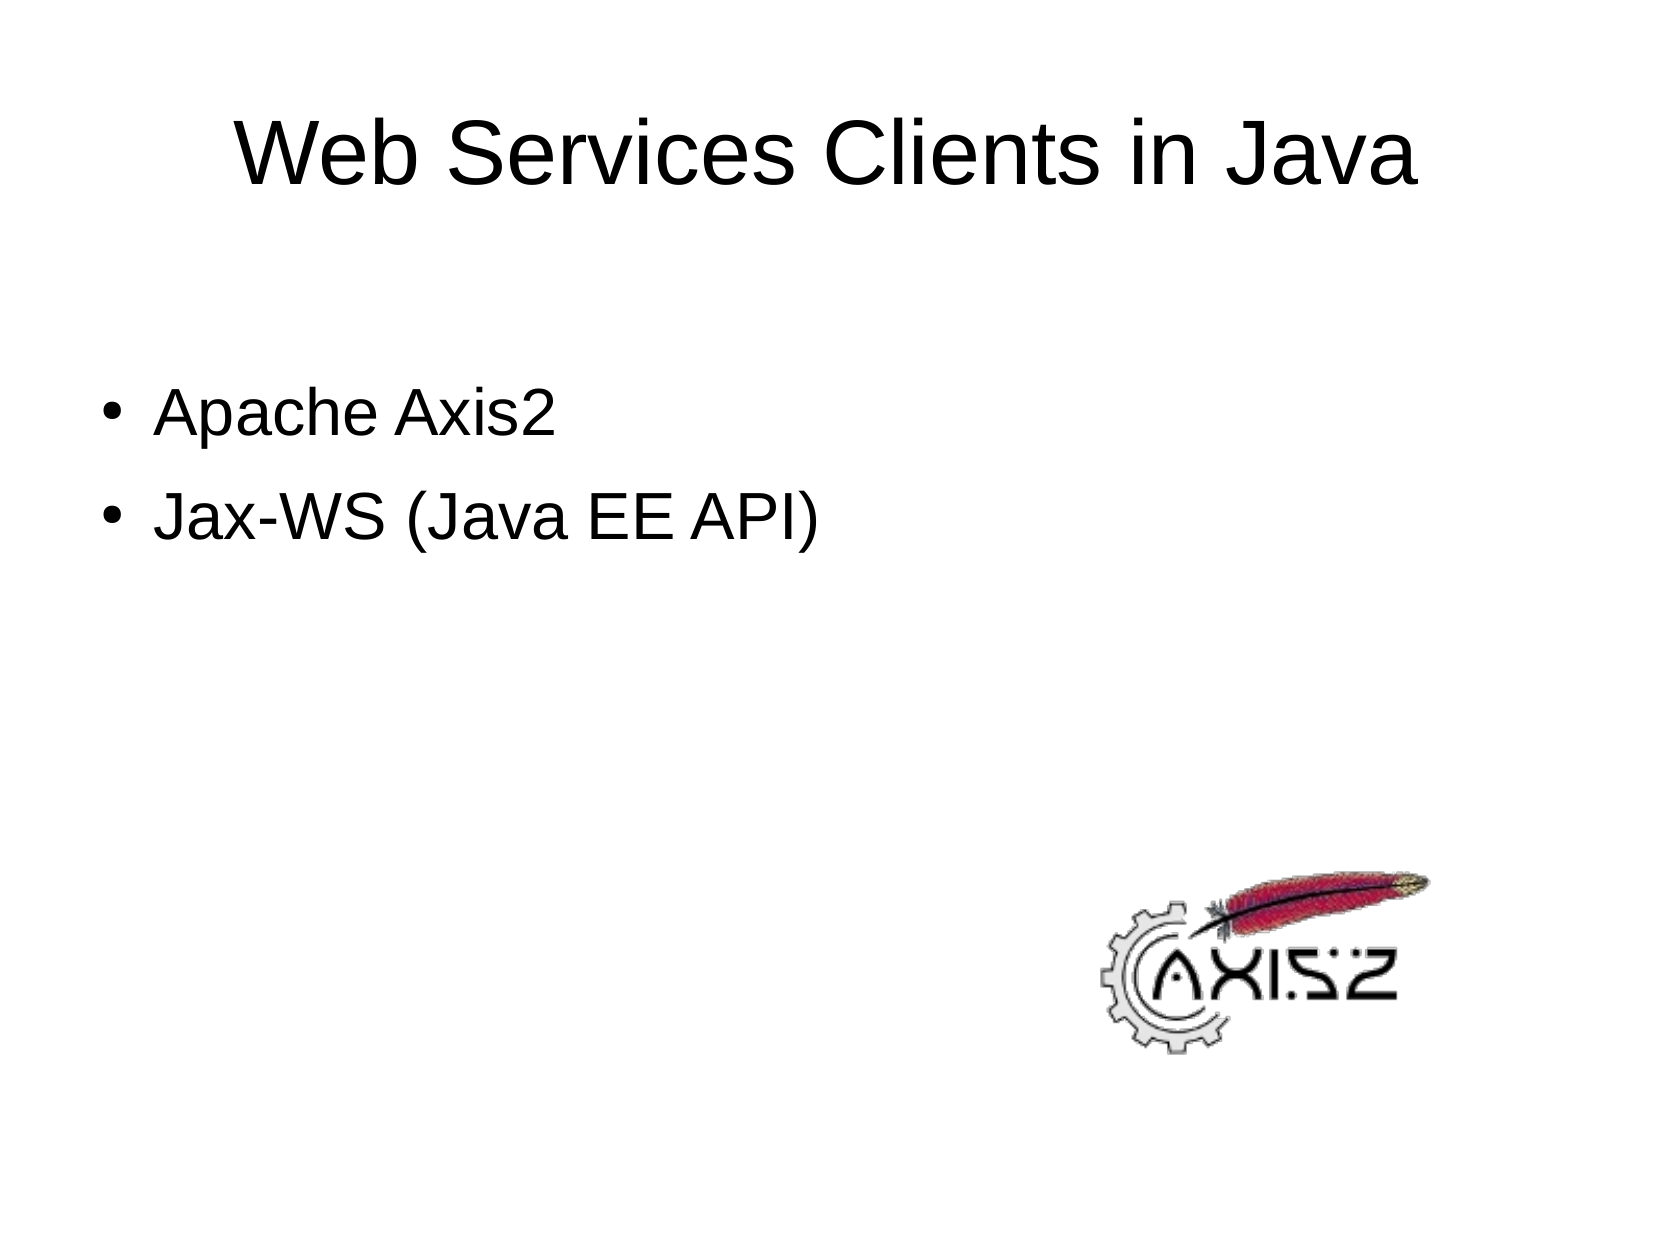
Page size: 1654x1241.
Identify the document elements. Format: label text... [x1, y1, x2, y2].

list Apache Axis2 Jax-WS (Java EE API) [82, 375, 1571, 1109]
title Web Services Clients in Java [82, 49, 1571, 257]
picture [1093, 862, 1441, 1063]
